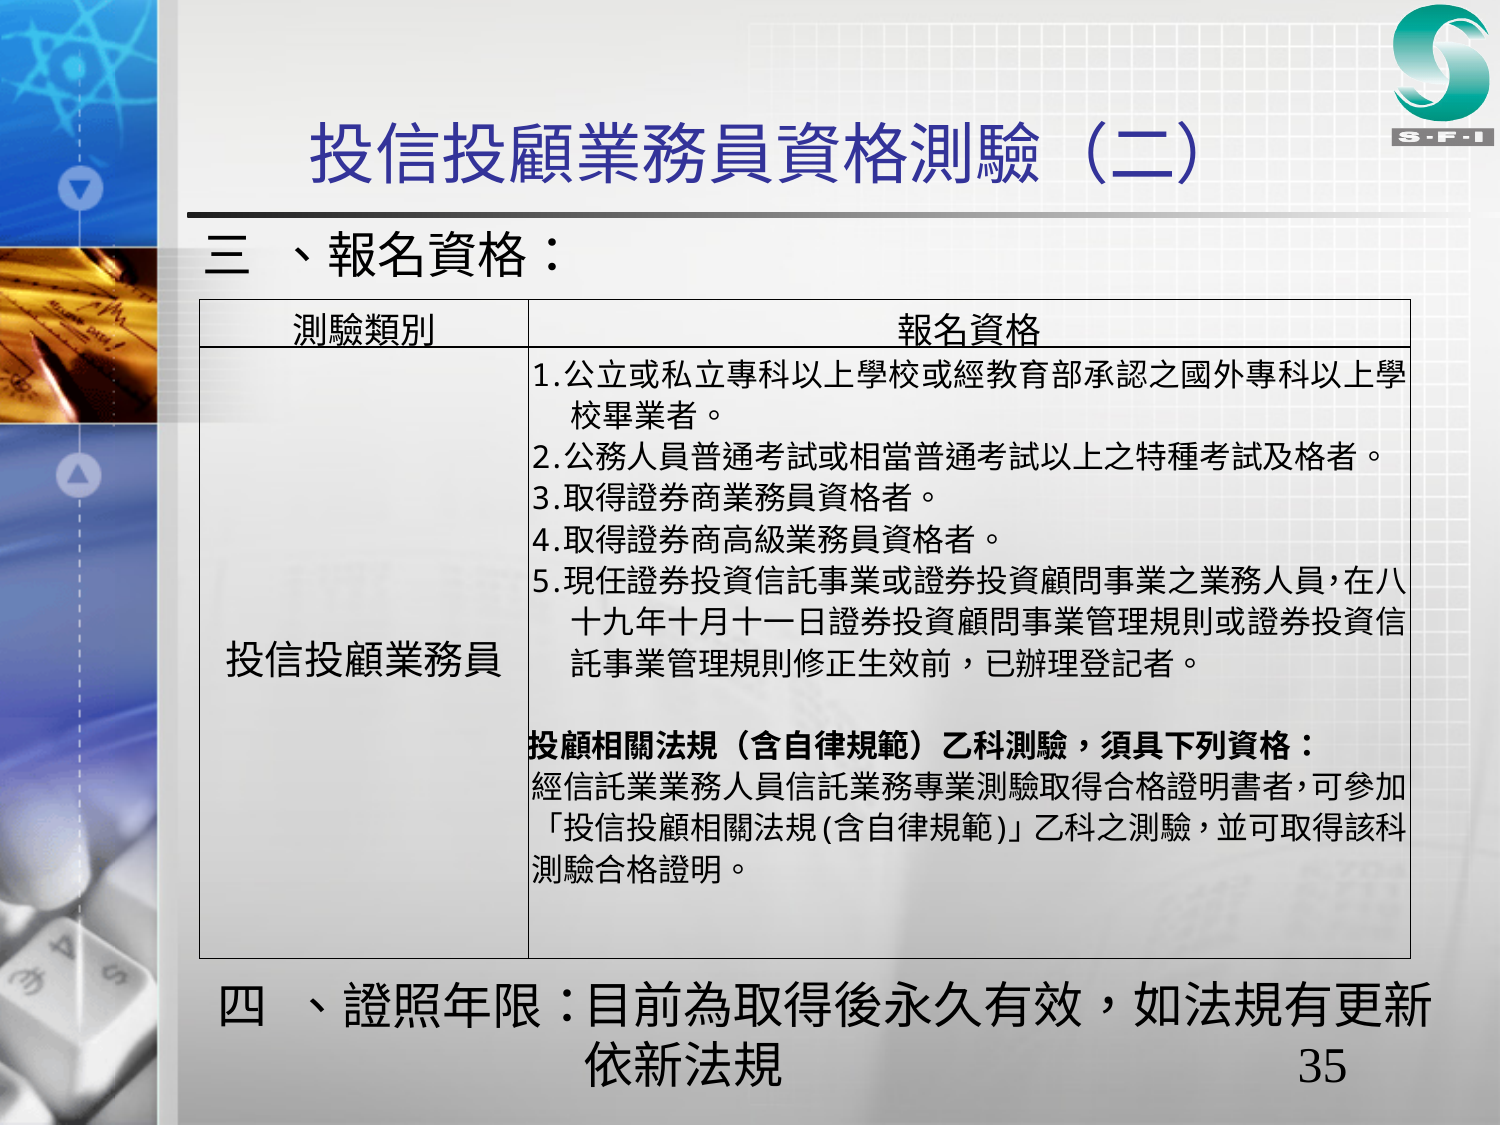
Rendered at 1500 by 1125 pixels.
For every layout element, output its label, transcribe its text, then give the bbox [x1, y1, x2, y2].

text_box 四 、證照年限： [202, 966, 568, 1043]
title 投信投顧業務員資格測驗（二） [188, 101, 1363, 201]
text_box 三 、報名資格： [187, 216, 867, 292]
picture [0, 0, 1500, 1125]
chart [147, 299, 1463, 995]
text_box 目前為取得後永久有效，如法規有更新依新法規 [568, 965, 1463, 1102]
